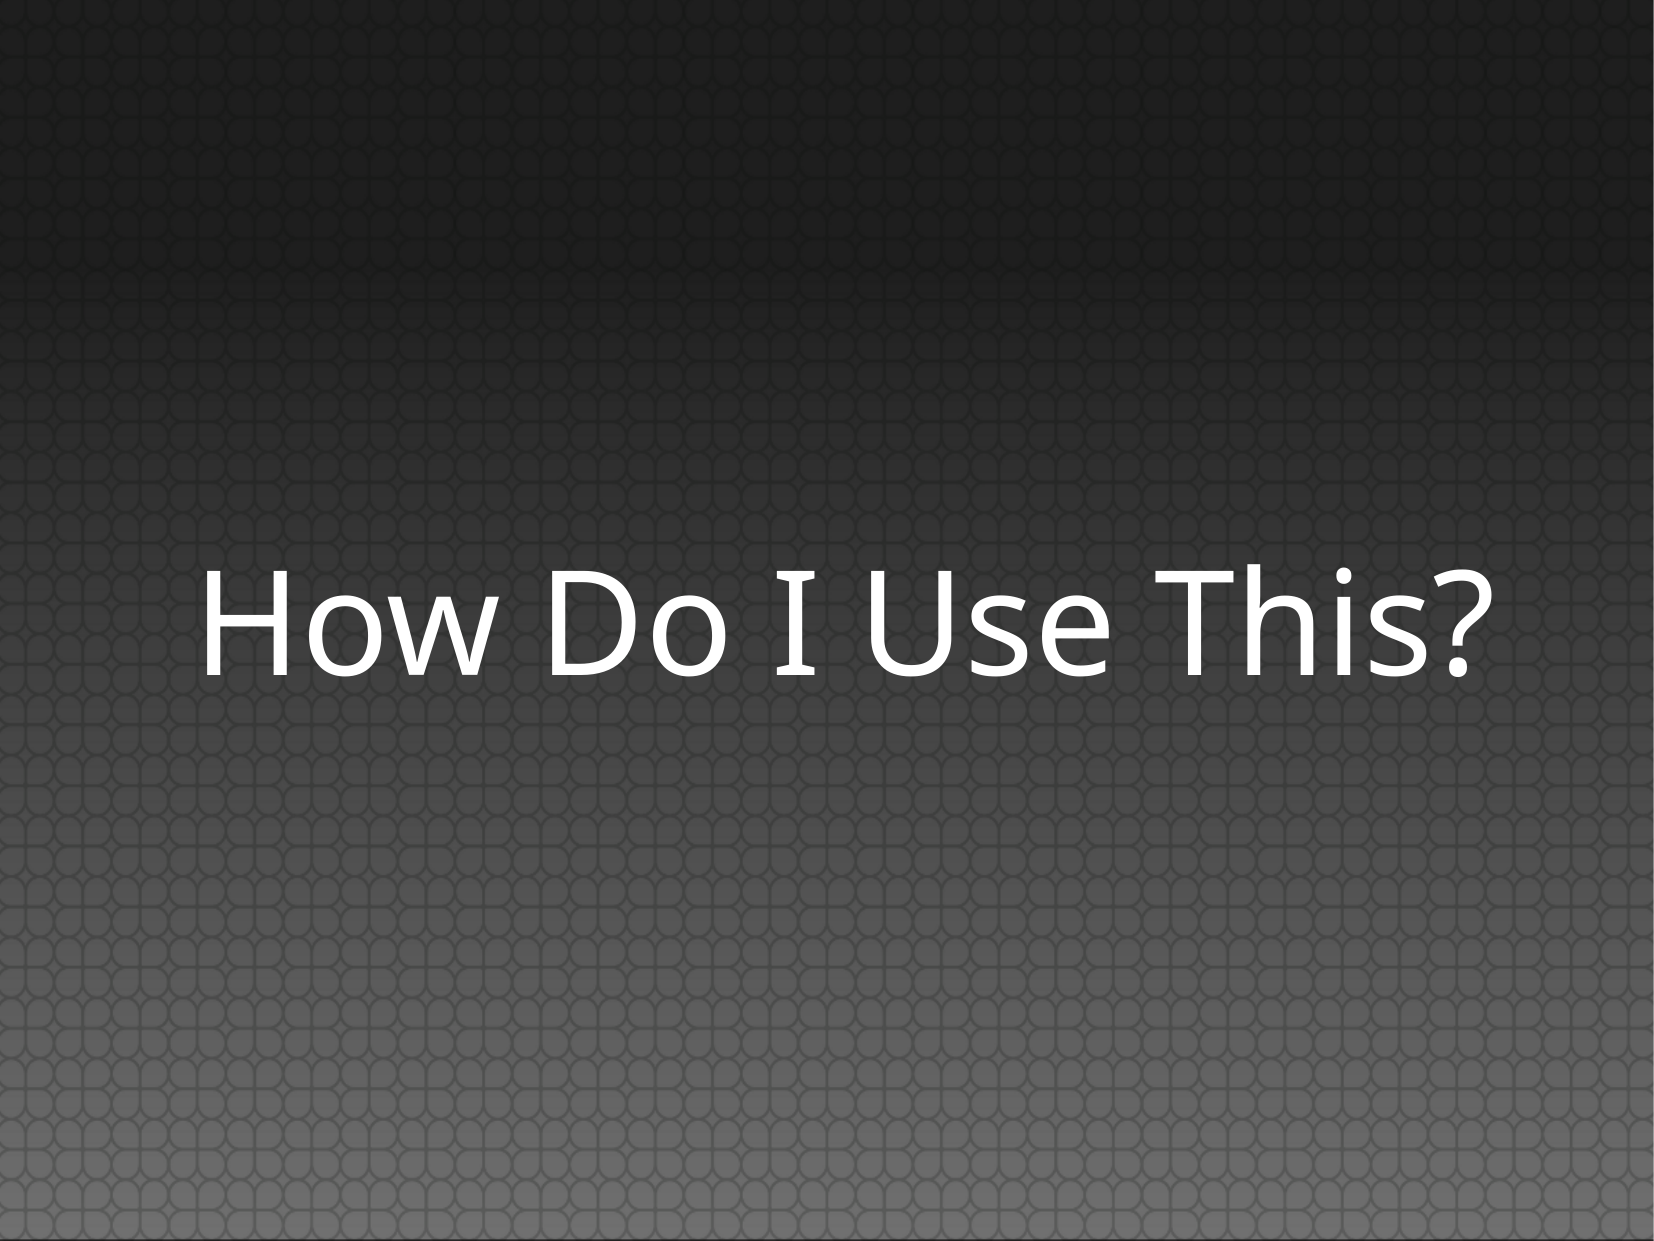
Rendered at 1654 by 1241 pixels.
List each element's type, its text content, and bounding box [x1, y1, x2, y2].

picture [0, 0, 1654, 1241]
title How Do I Use This? [75, 525, 1564, 713]
